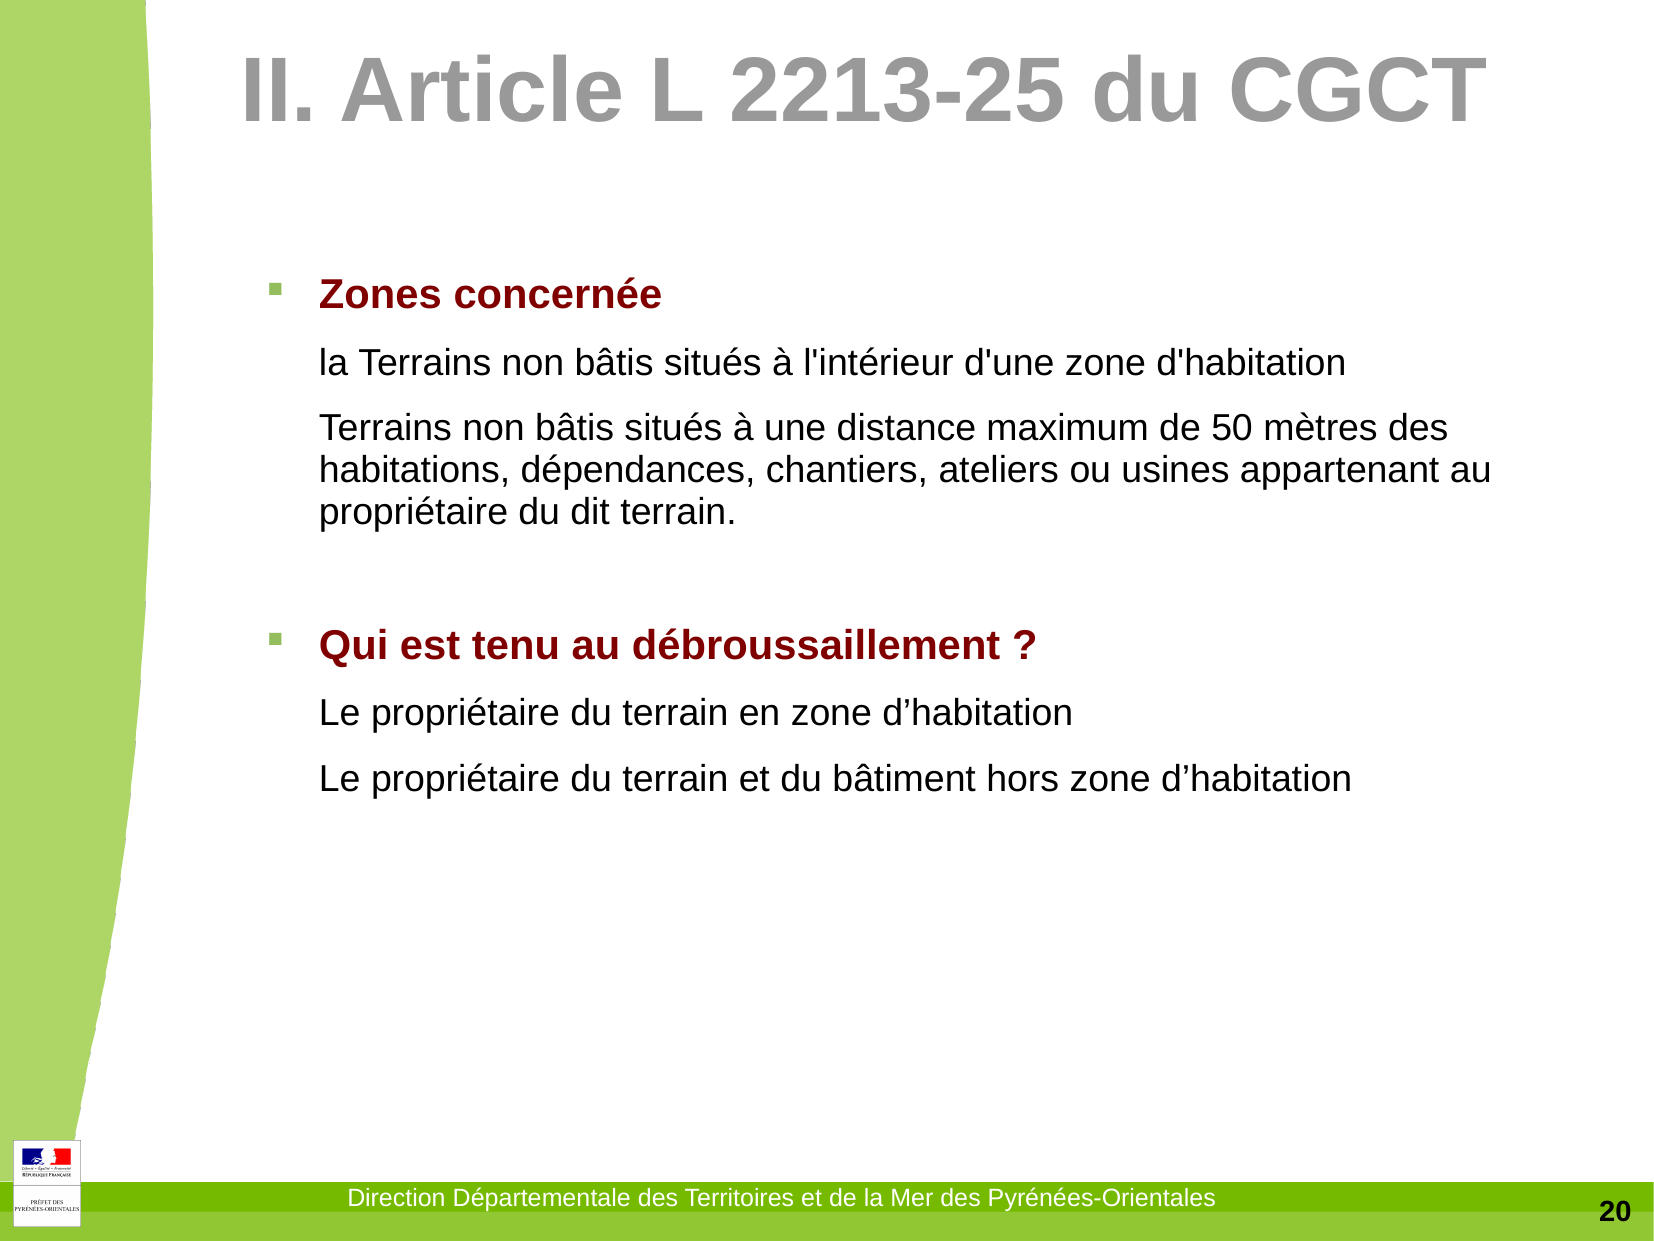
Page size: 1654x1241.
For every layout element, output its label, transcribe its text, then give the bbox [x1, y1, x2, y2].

picture [0, 0, 1654, 1241]
list Zones concernée la Terrains non bâtis situés à l'intérieur d'une zone d'habitation Terrains non bâtis situés à une distance maximum de 50 mètres des habitations, dépendances, chantiers, ateliers ou usines appartenant au propriétaire du dit terrain. Qui est tenu au débroussaillement ? Le propriétaire du terrain en zone d’habitation Le propriétaire du terrain et du bâtiment hors zone d’habitation [177, 206, 1507, 936]
title II. Article L 2213-25 du CGCT [147, 29, 1583, 150]
